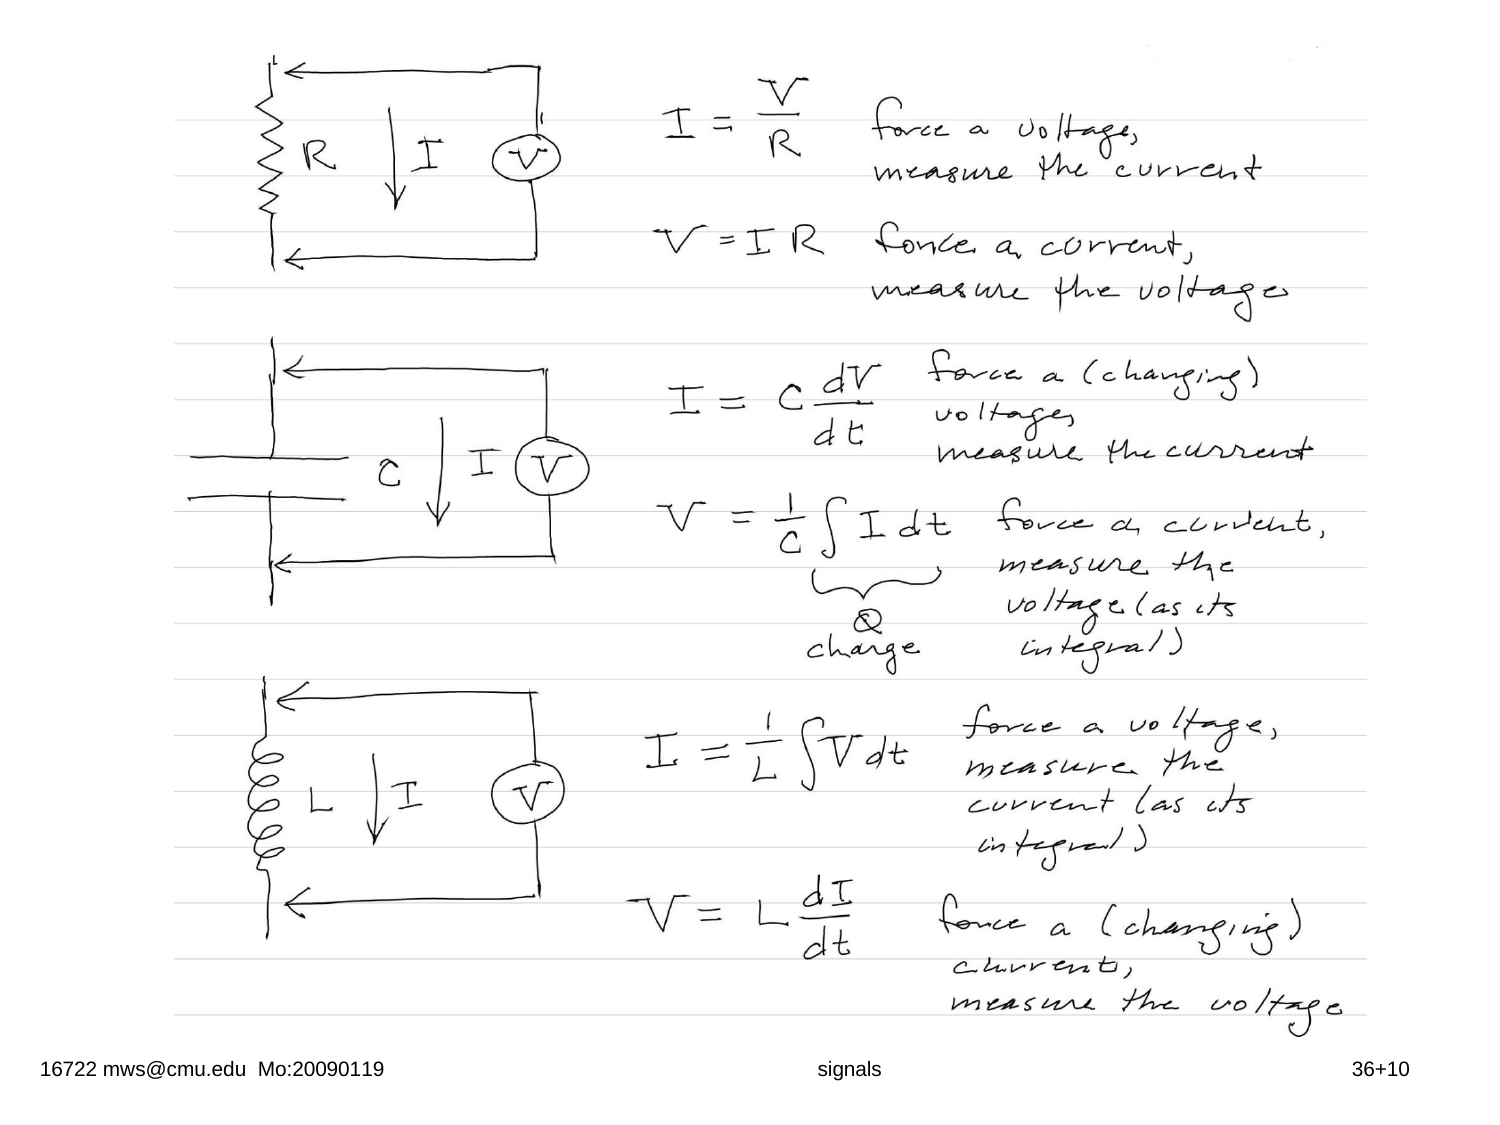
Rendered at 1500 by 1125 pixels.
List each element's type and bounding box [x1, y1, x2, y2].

picture [174, 37, 1367, 1044]
